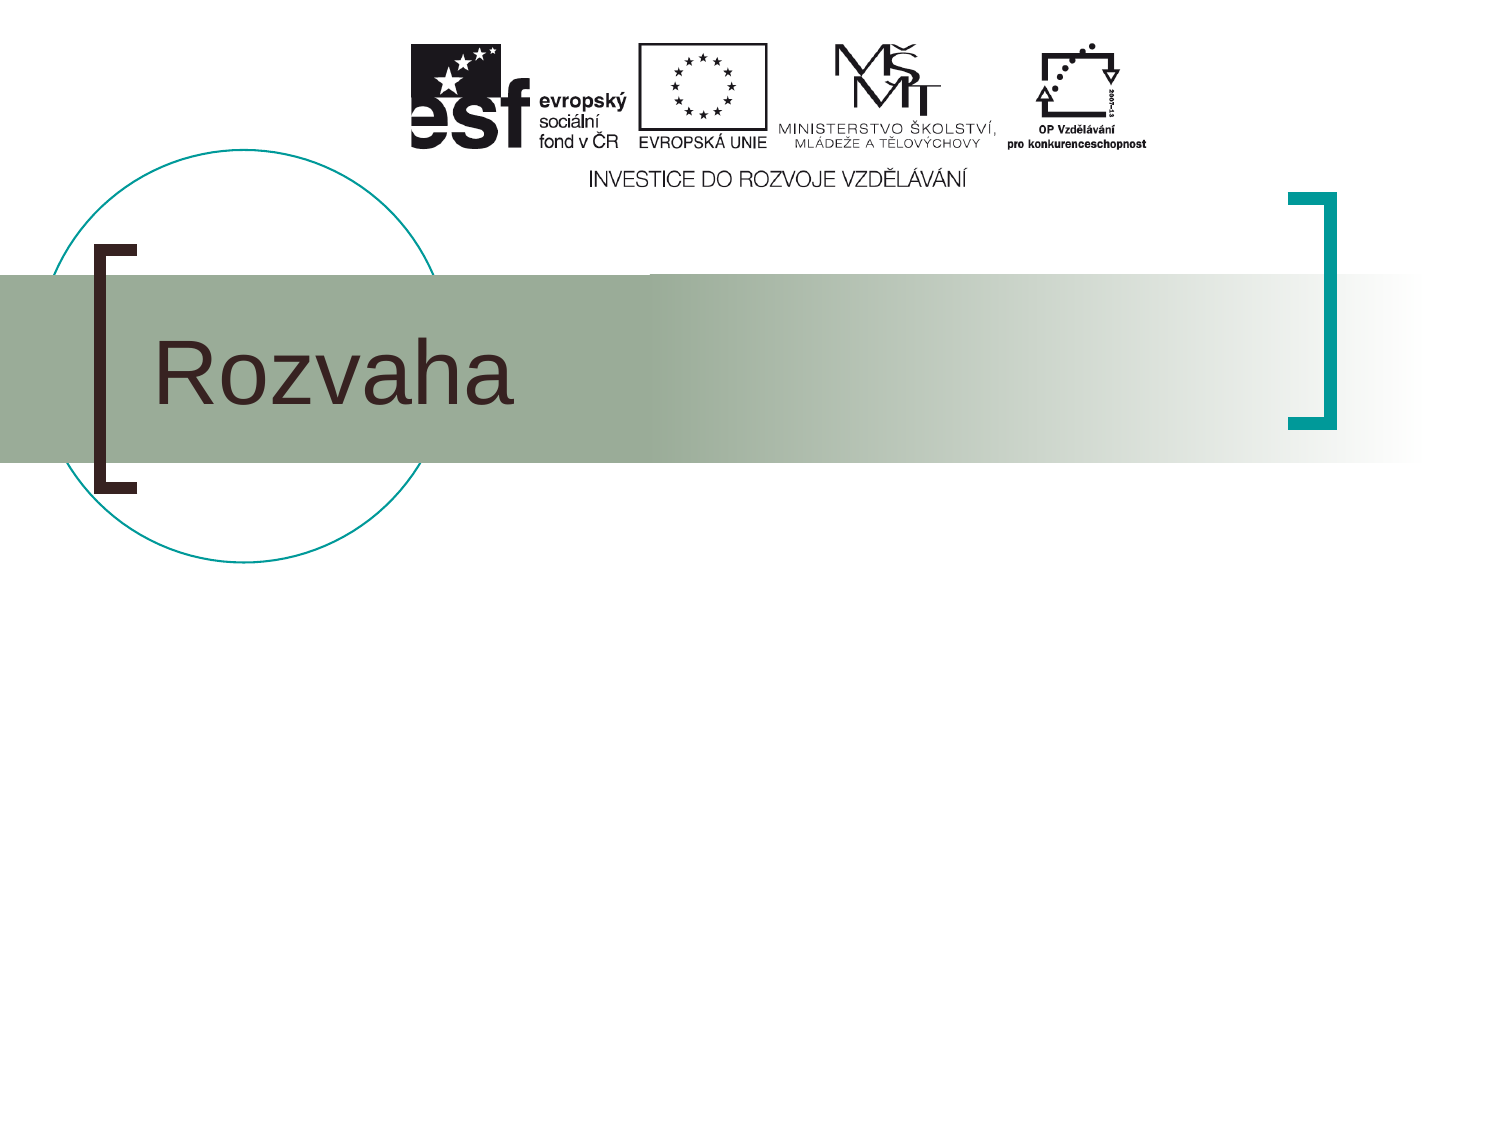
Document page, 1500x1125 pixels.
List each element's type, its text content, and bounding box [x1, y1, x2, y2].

picture [395, 31, 1167, 200]
title Rozvaha [137, 236, 1300, 500]
